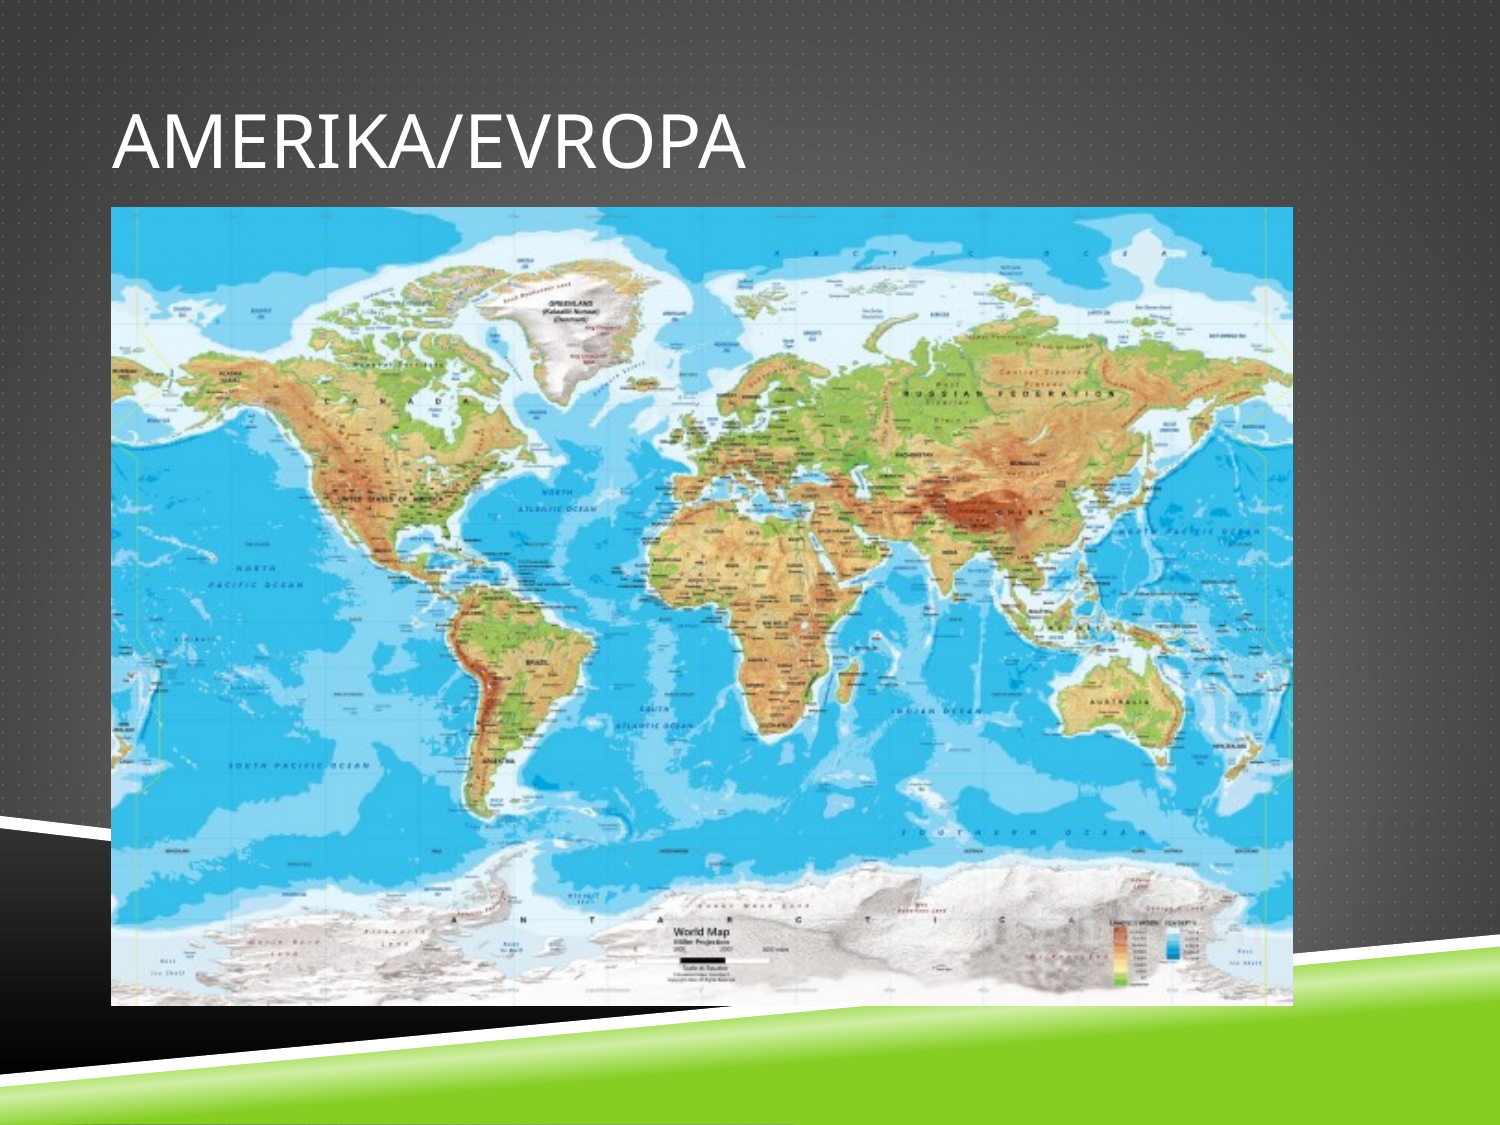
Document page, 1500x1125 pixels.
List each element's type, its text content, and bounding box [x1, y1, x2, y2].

picture [0, 0, 1500, 1006]
title Amerika/evropa [112, 45, 1388, 233]
